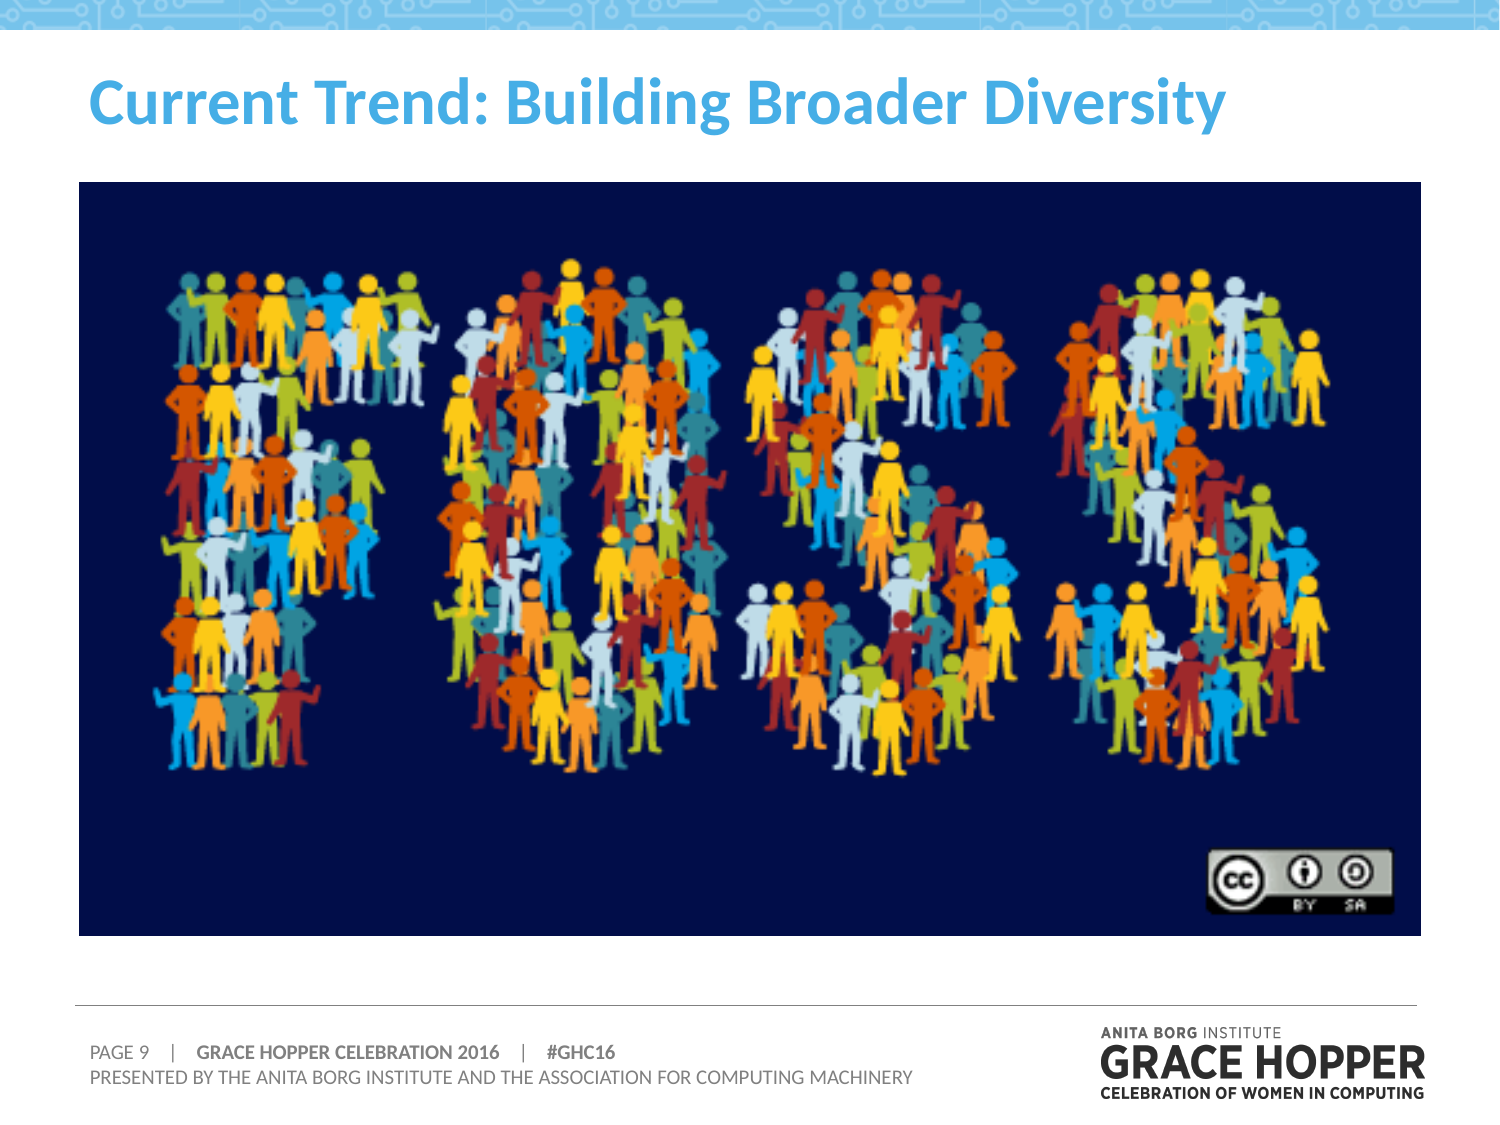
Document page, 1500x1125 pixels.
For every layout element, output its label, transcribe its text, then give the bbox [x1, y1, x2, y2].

picture [0, 0, 1500, 30]
picture [79, 182, 1421, 936]
picture [1101, 1027, 1425, 1099]
text_box Current Trend: Building Broader Diversity [75, 45, 1425, 152]
